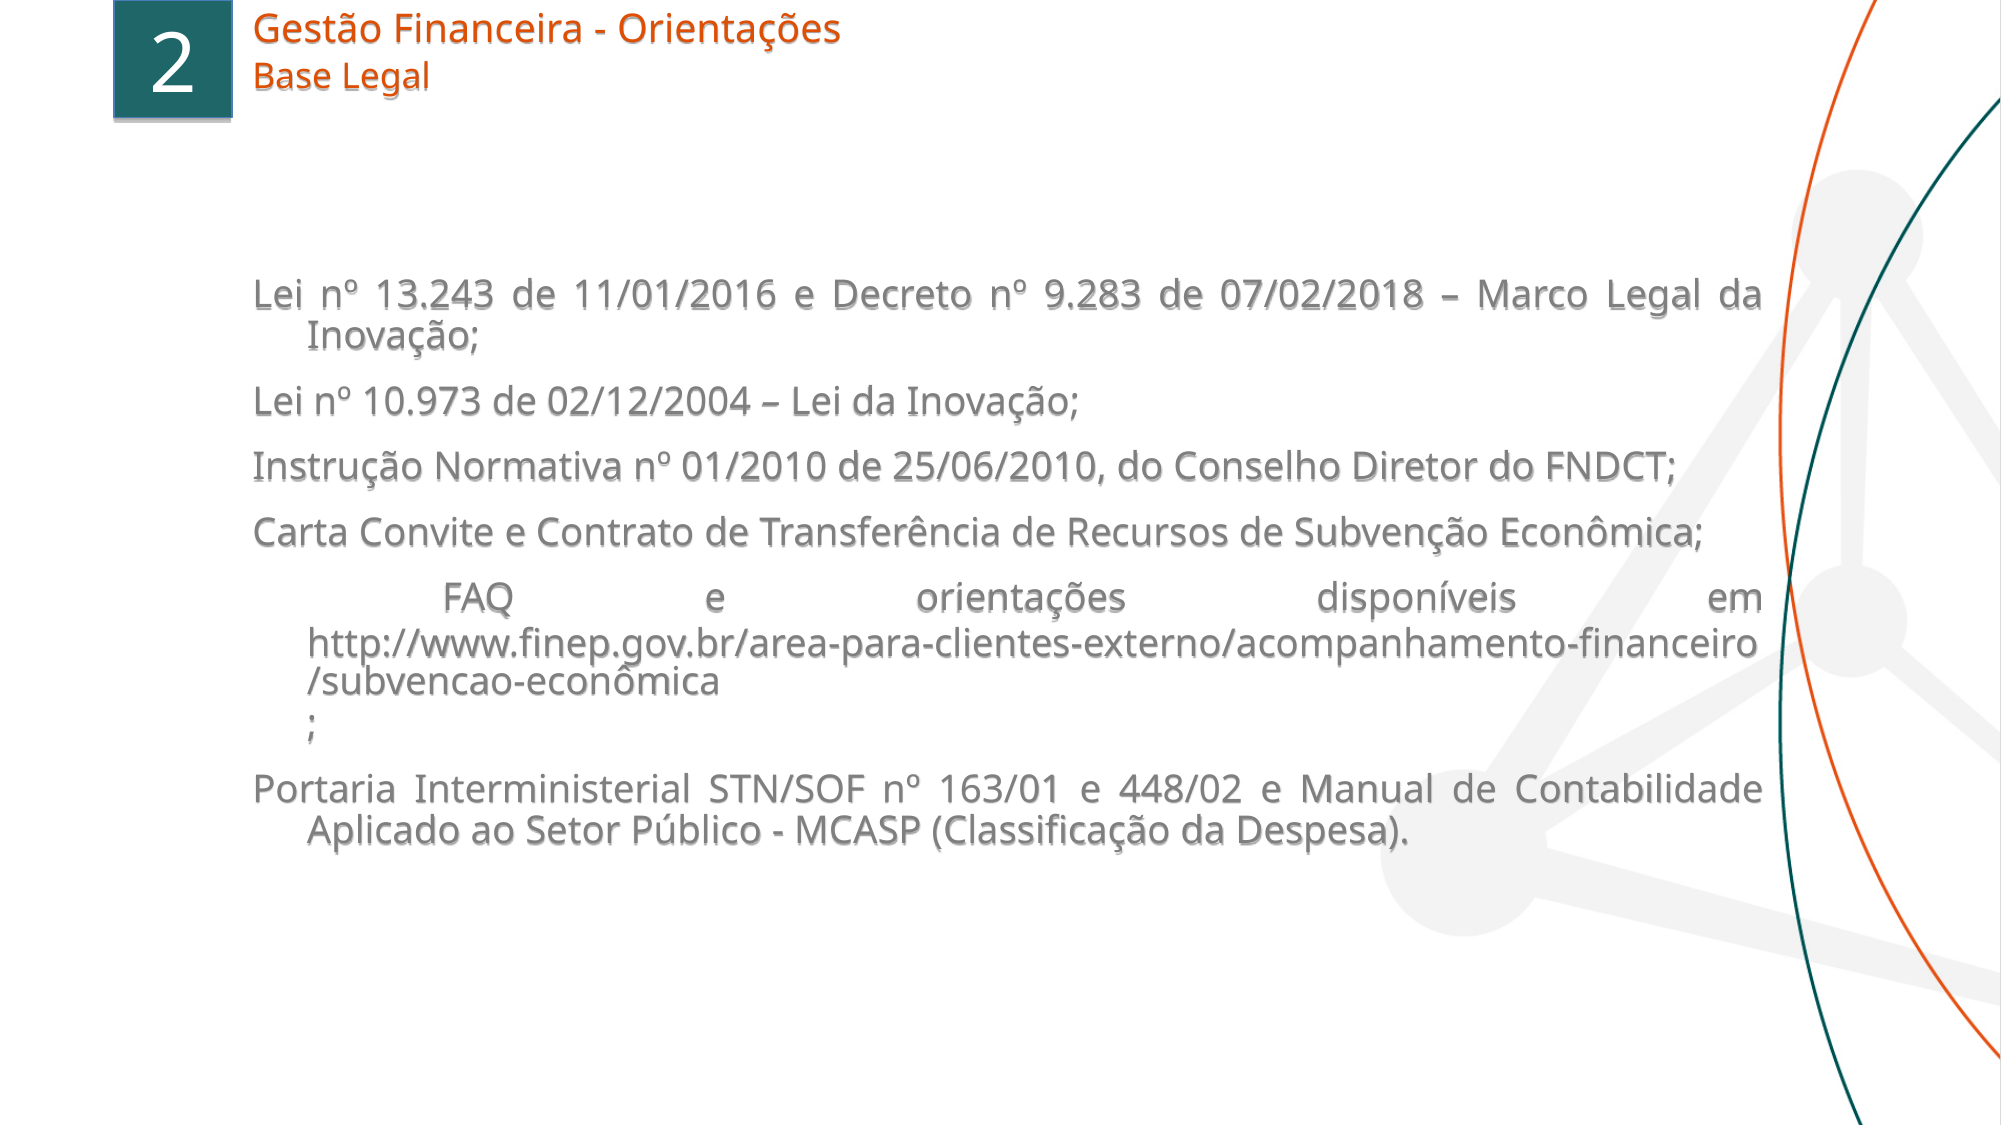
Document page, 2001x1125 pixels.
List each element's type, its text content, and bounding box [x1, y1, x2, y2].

text_box Lei nº 13.243 de 11/01/2016 e Decreto nº 9.283 de 07/02/2018 – Marco Legal da Inovação; Lei nº 10.973 de 02/12/2004 – Lei da Inovação; Instrução Normativa nº 01/2010 de 25/06/2010, do Conselho Diretor do FNDCT; Carta Convite e Contrato de Transferência de Recursos de Subvenção Econômica; FAQ e orientações disponíveis em http://www.finep.gov.br/area-para-clientes-externo/acompanhamento-financeiro/subvencao-econômica; Portaria Interministerial STN/SOF nº 163/01 e 448/02 e Manual de Contabilidade Aplicado ao Setor Público - MCASP (Classificação da Despesa). [237, 267, 1780, 824]
text_box Gestão Financeira - Orientações Base Legal [237, 4, 1449, 114]
text_box 2 [114, 0, 232, 118]
